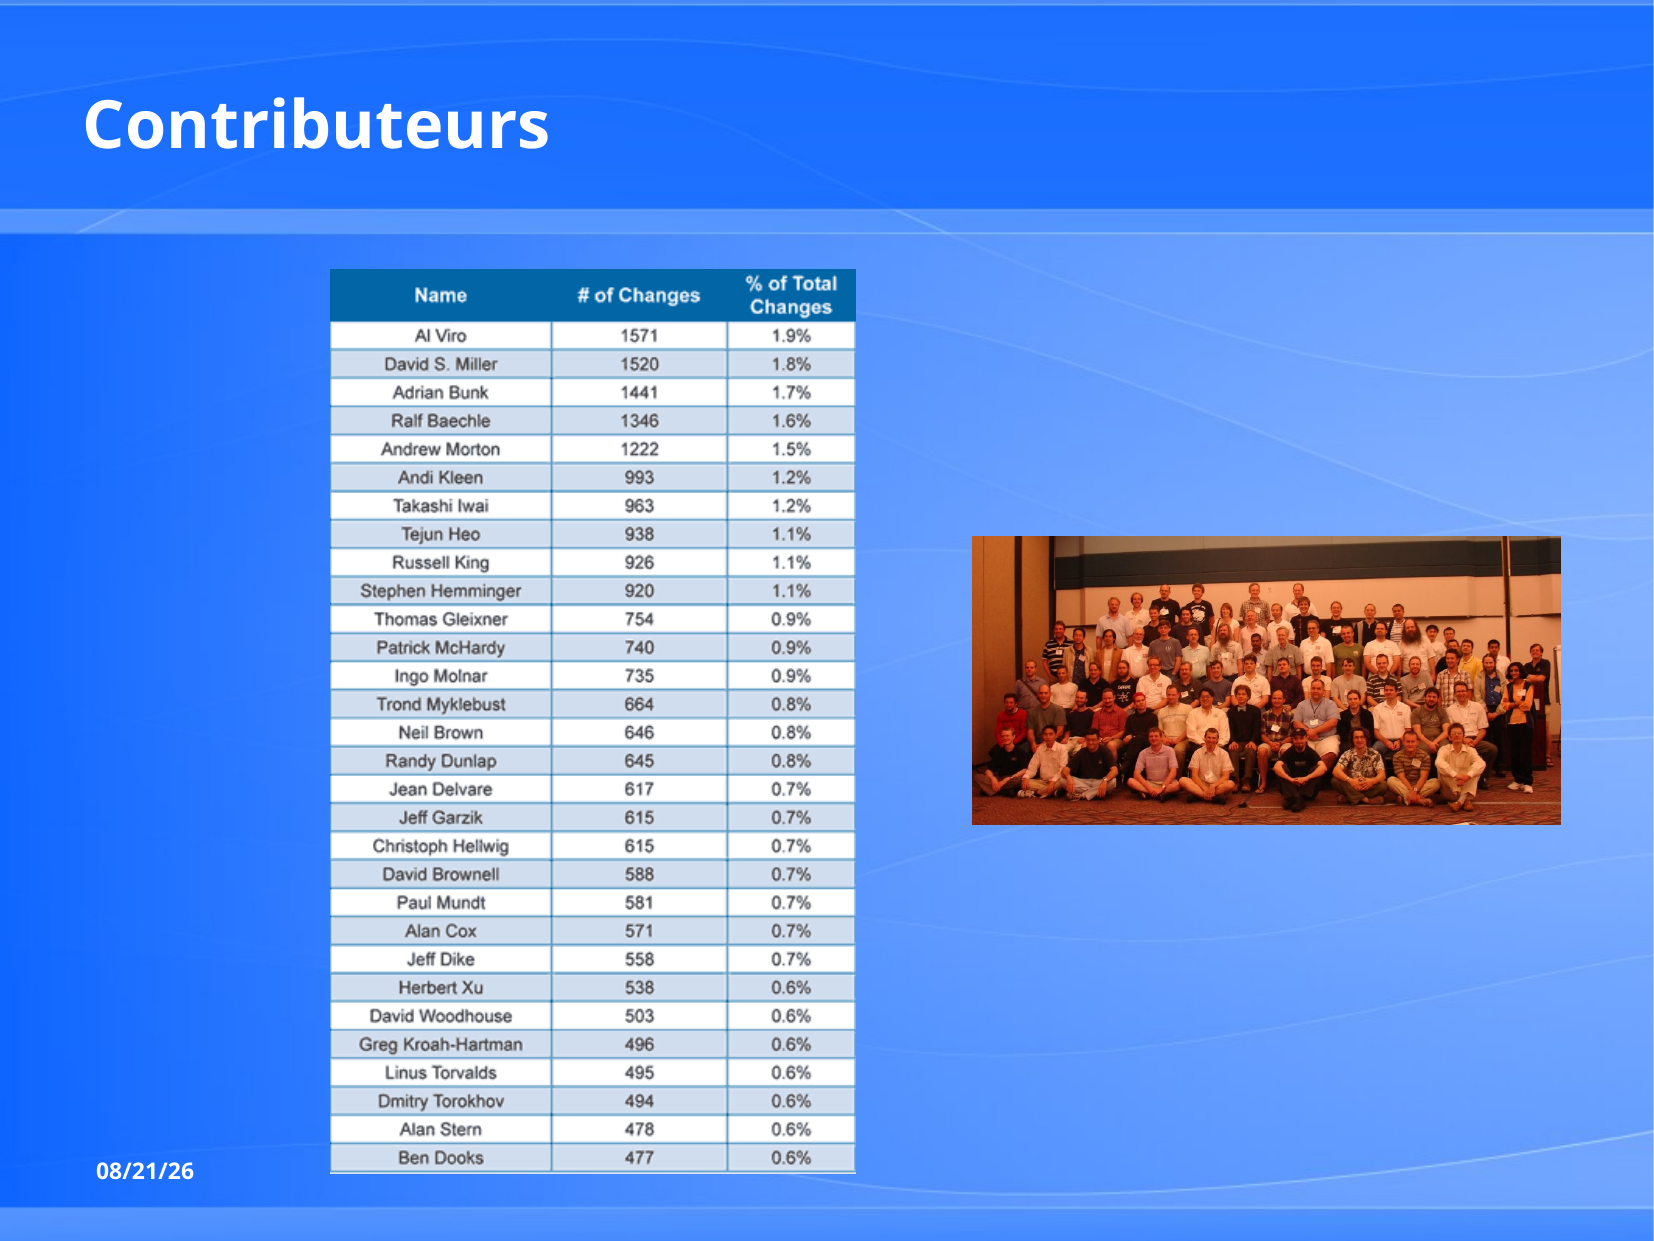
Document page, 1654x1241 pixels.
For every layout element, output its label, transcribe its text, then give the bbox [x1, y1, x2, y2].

title Contributeurs [23, 15, 1625, 229]
picture [0, 0, 1654, 1241]
